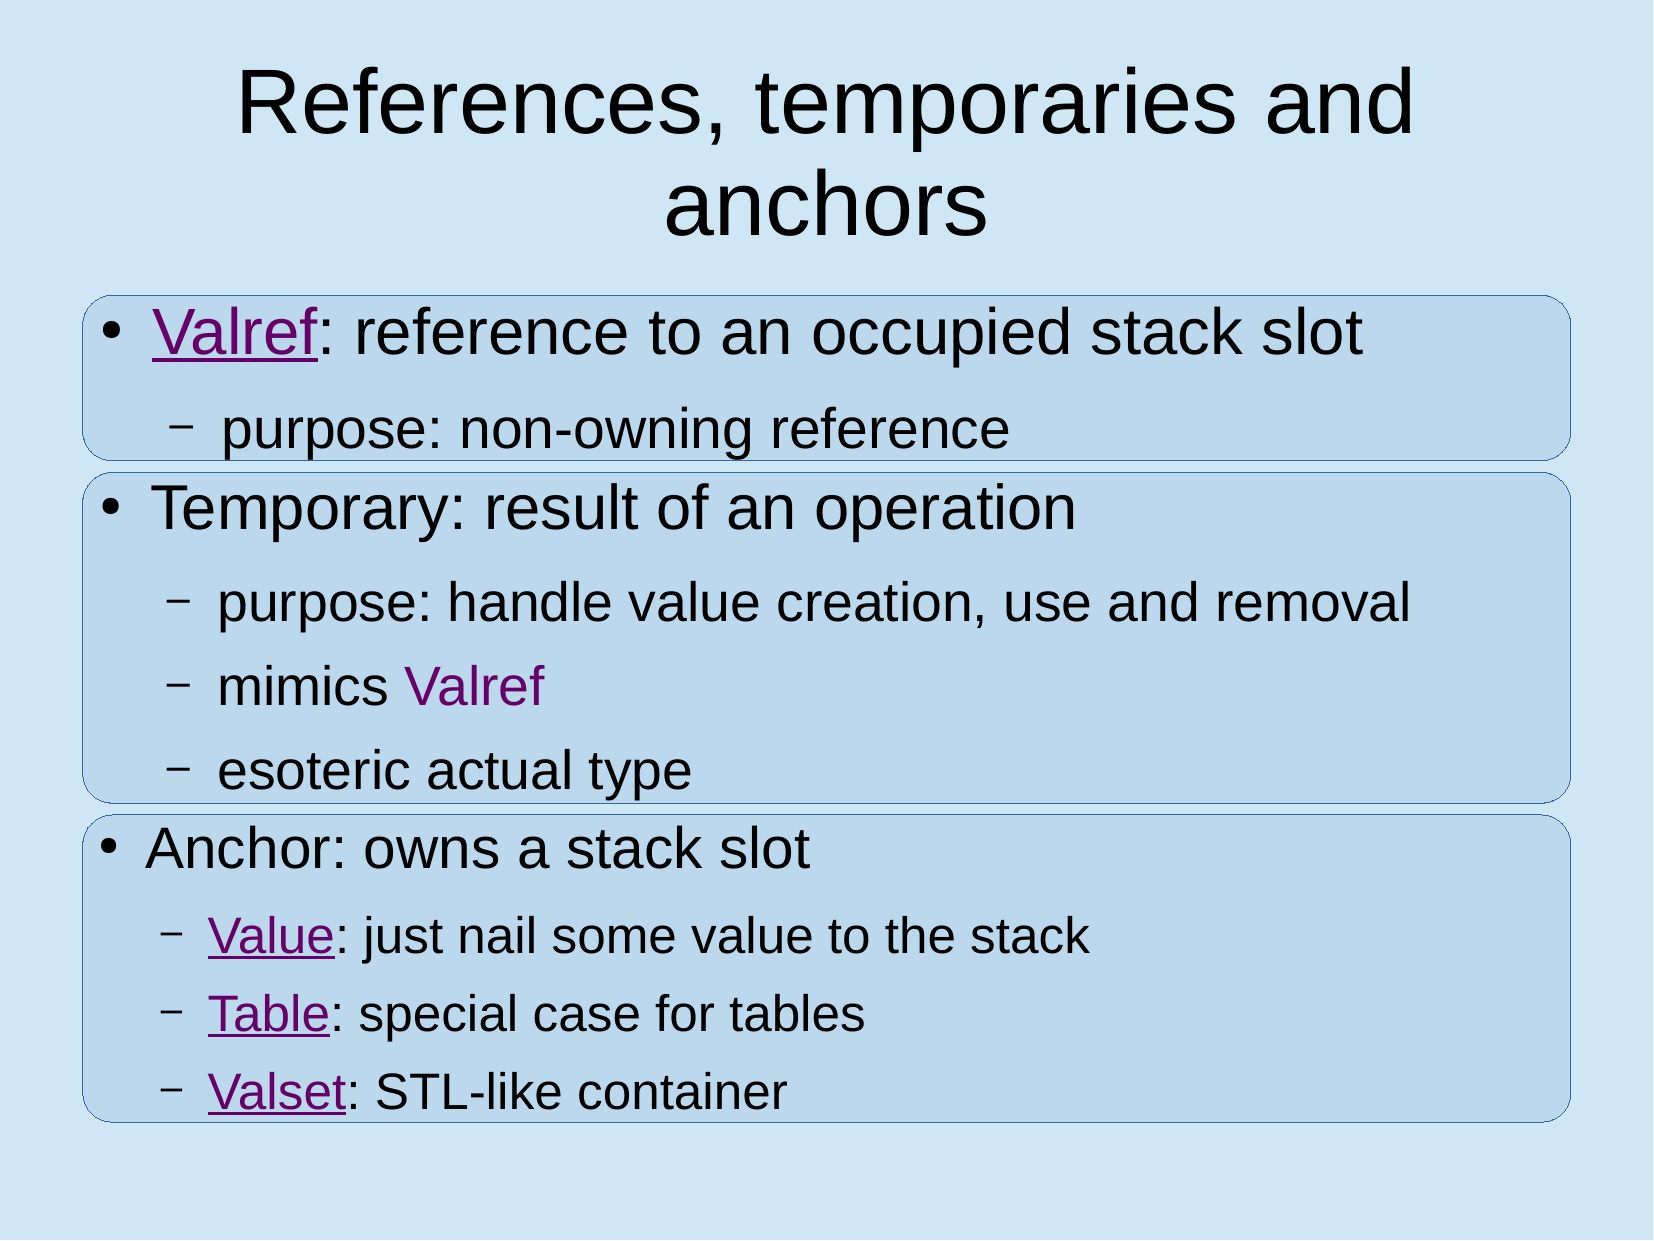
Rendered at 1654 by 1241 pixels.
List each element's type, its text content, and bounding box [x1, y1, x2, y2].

title References, temporaries and anchors [82, 49, 1571, 257]
list Temporary: result of an operation purpose: handle value creation, use and removal mimics Valref esoteric actual type [82, 472, 1571, 804]
list Anchor: owns a stack slot Value: just nail some value to the stack Table: special case for tables Valset: STL-like container [82, 814, 1571, 1123]
list Valref: reference to an occupied stack slot purpose: non-owning reference [82, 295, 1571, 461]
